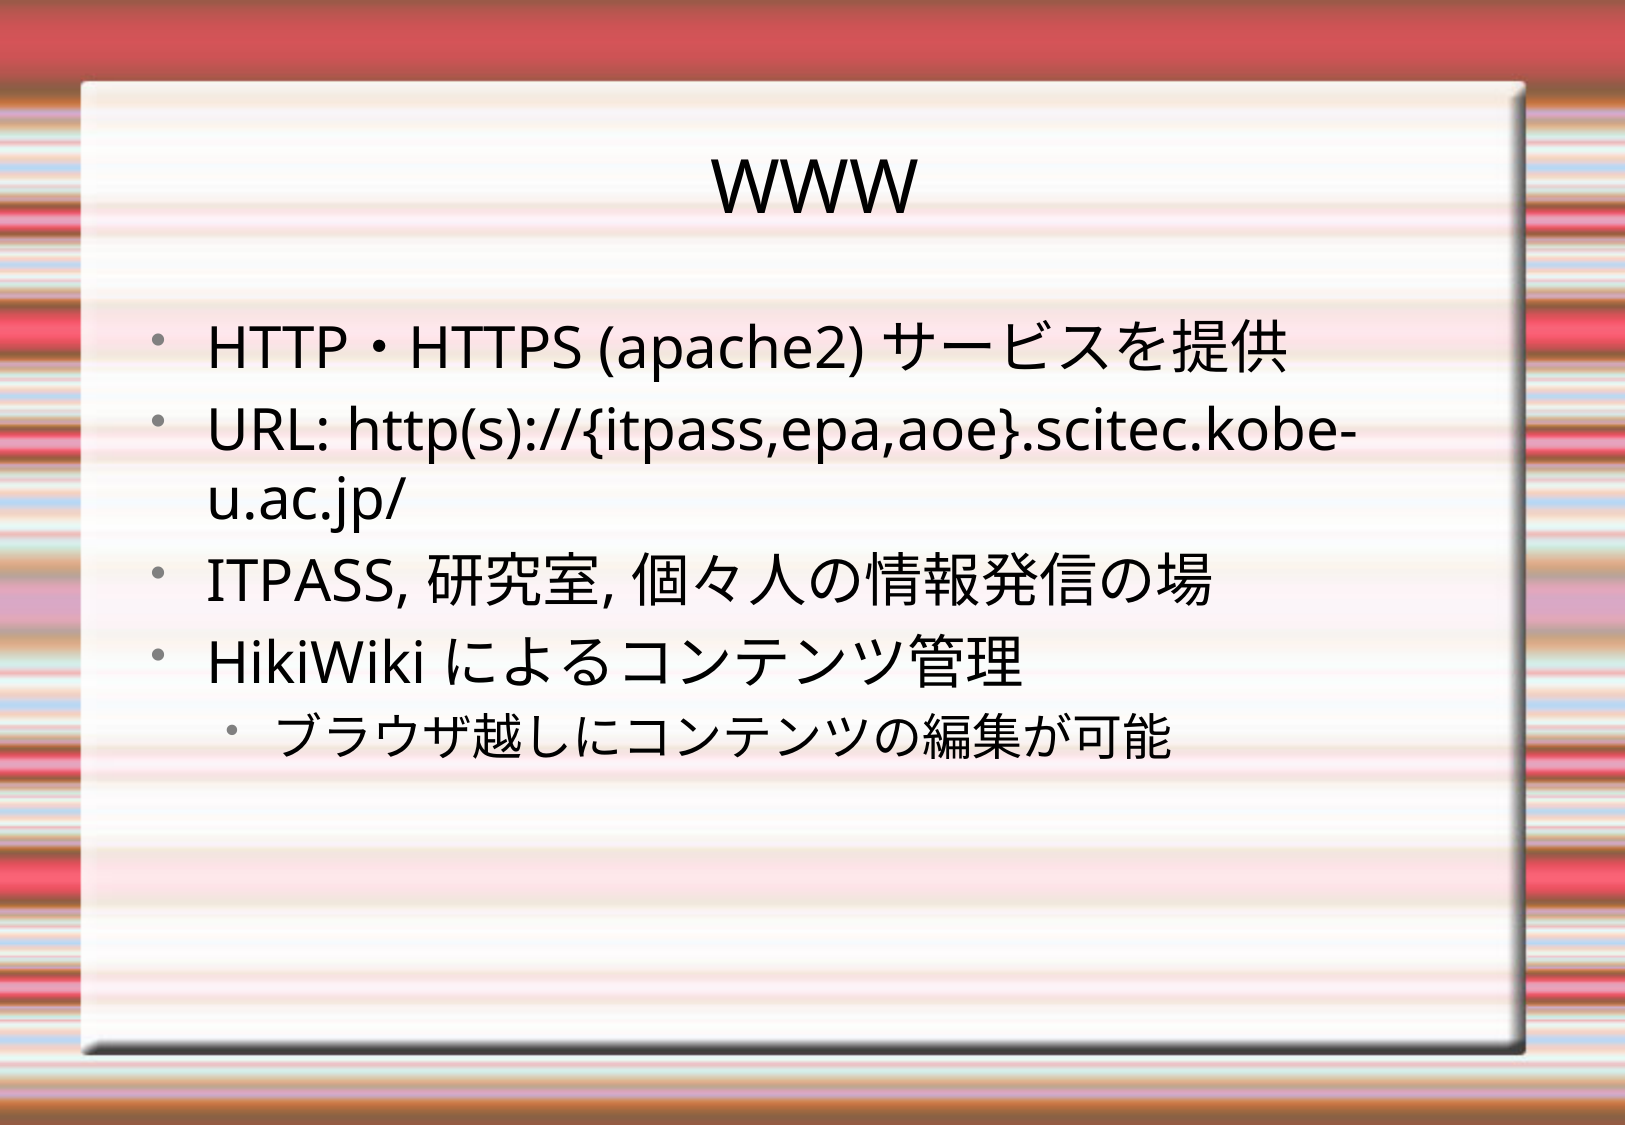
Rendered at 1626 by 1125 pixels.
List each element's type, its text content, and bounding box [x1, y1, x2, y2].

picture [0, 0, 1625, 1125]
list HTTP・HTTPS (apache2) サービスを提供 URL: http(s)://{itpass,epa,aoe}.scitec.kobe-u.ac.jp/ ITPASS, 研究室, 個々人の情報発信の場 HikiWiki によるコンテンツ管理 ブラウザ越しにコンテンツの編集が可能 [135, 302, 1557, 1041]
title WWW [135, 90, 1494, 278]
